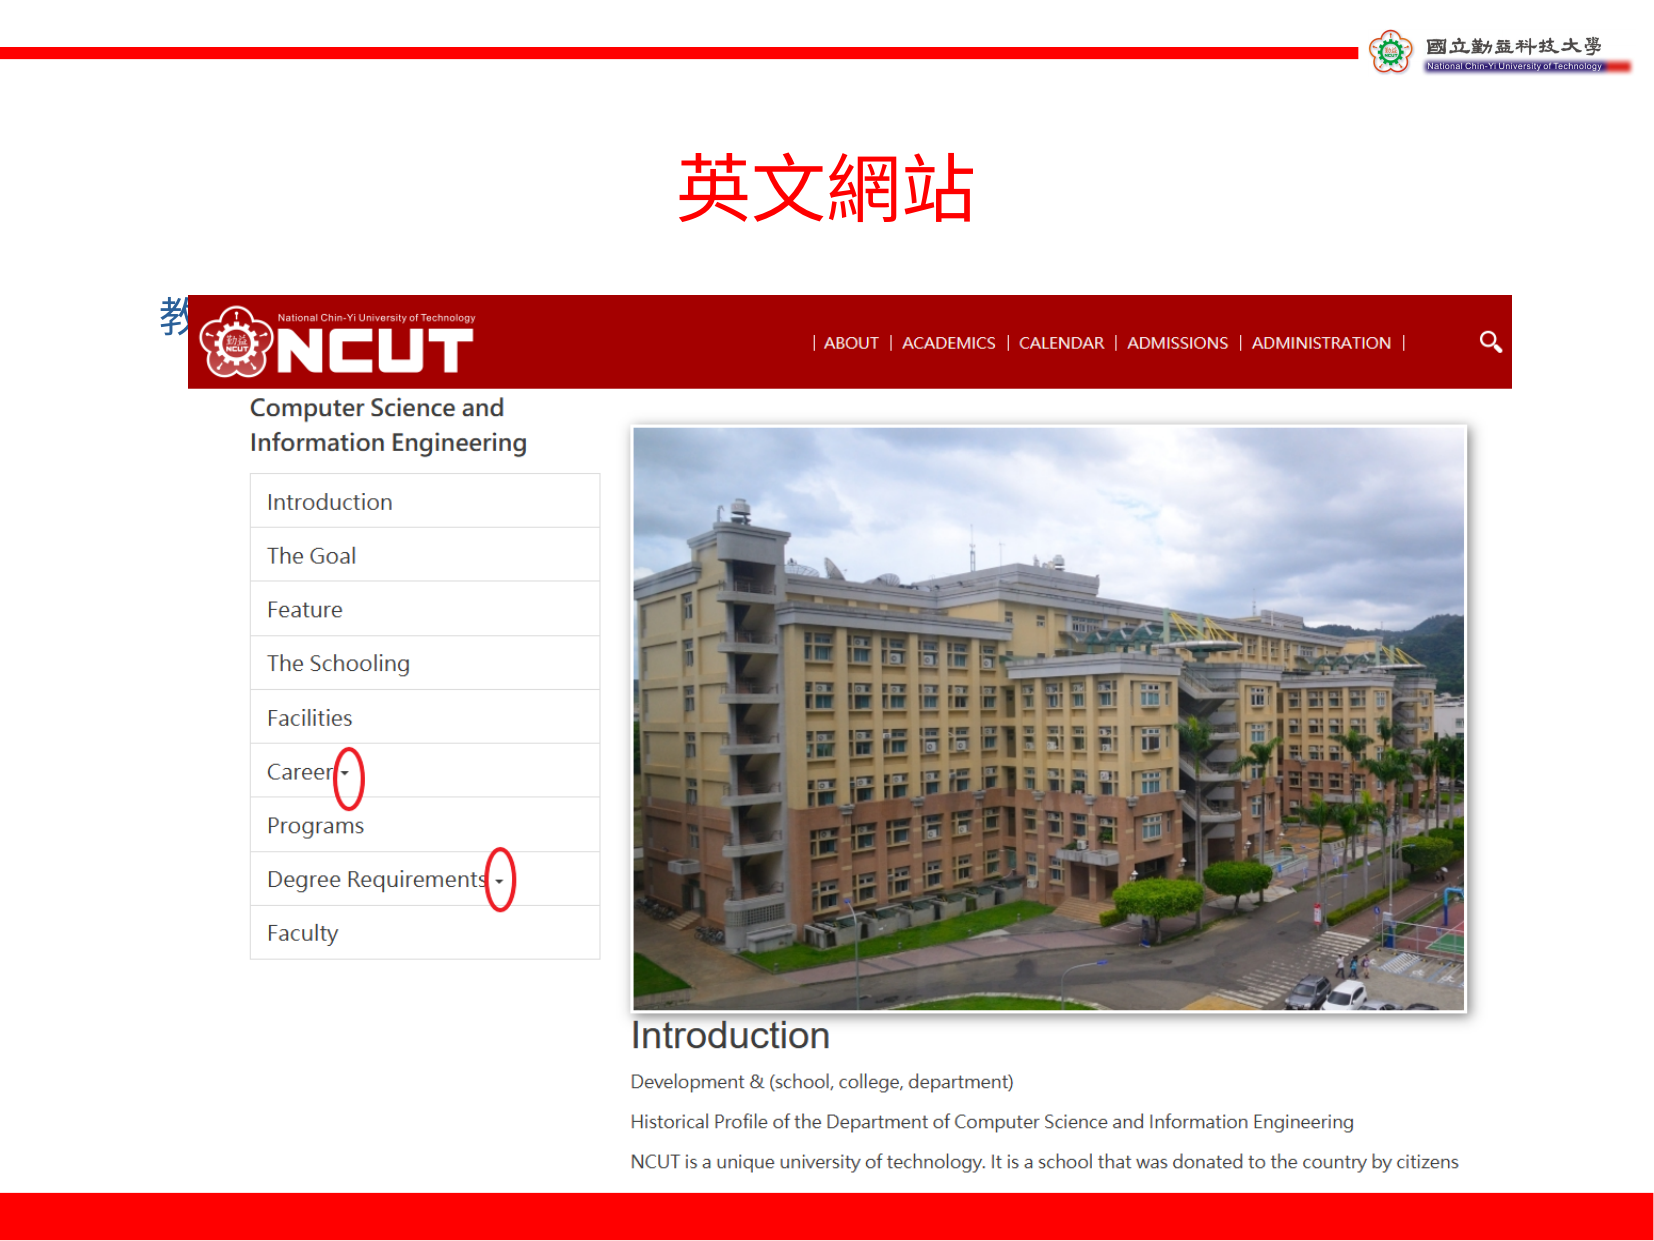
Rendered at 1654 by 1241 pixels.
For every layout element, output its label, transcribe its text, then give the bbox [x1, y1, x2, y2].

picture [1368, 29, 1636, 77]
picture [188, 295, 1512, 1182]
subtitle 英文網站 教學單位以資工系https://en.ncut.edu.tw/p/404-1057-7903.php?Lang=en為範例 [82, 129, 1571, 1158]
